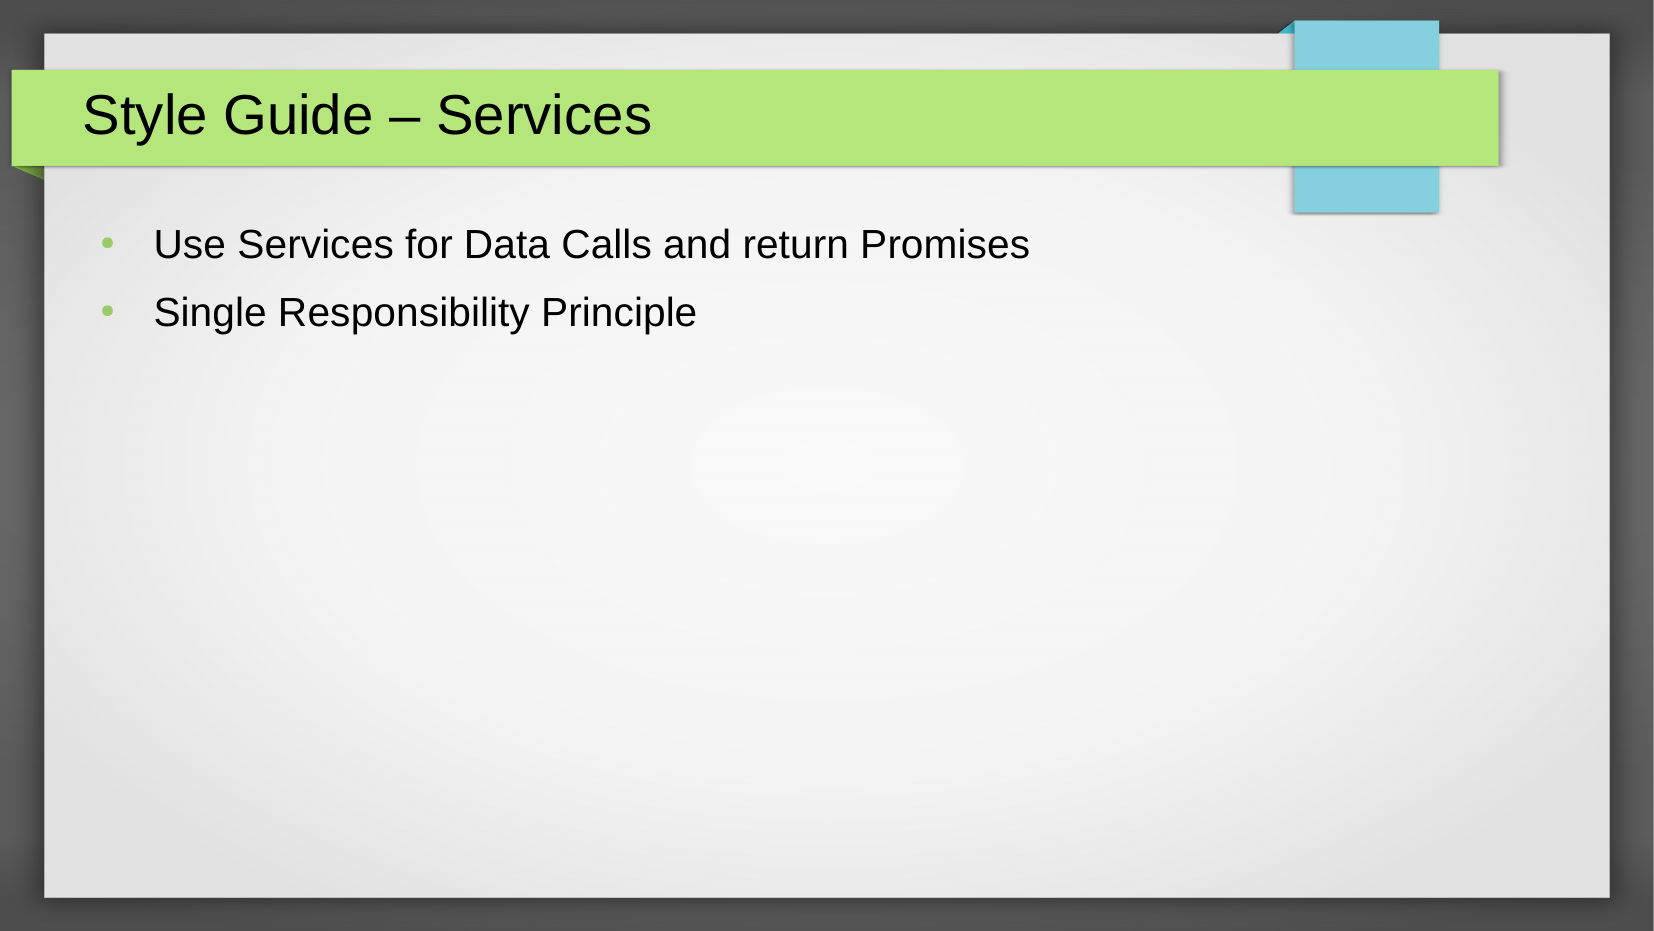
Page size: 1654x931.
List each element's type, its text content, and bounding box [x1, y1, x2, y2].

list Use Services for Data Calls and return Promises Single Responsibility Principle [82, 221, 1571, 761]
title Style Guide – Services [82, 70, 1264, 160]
picture [0, 0, 1654, 931]
